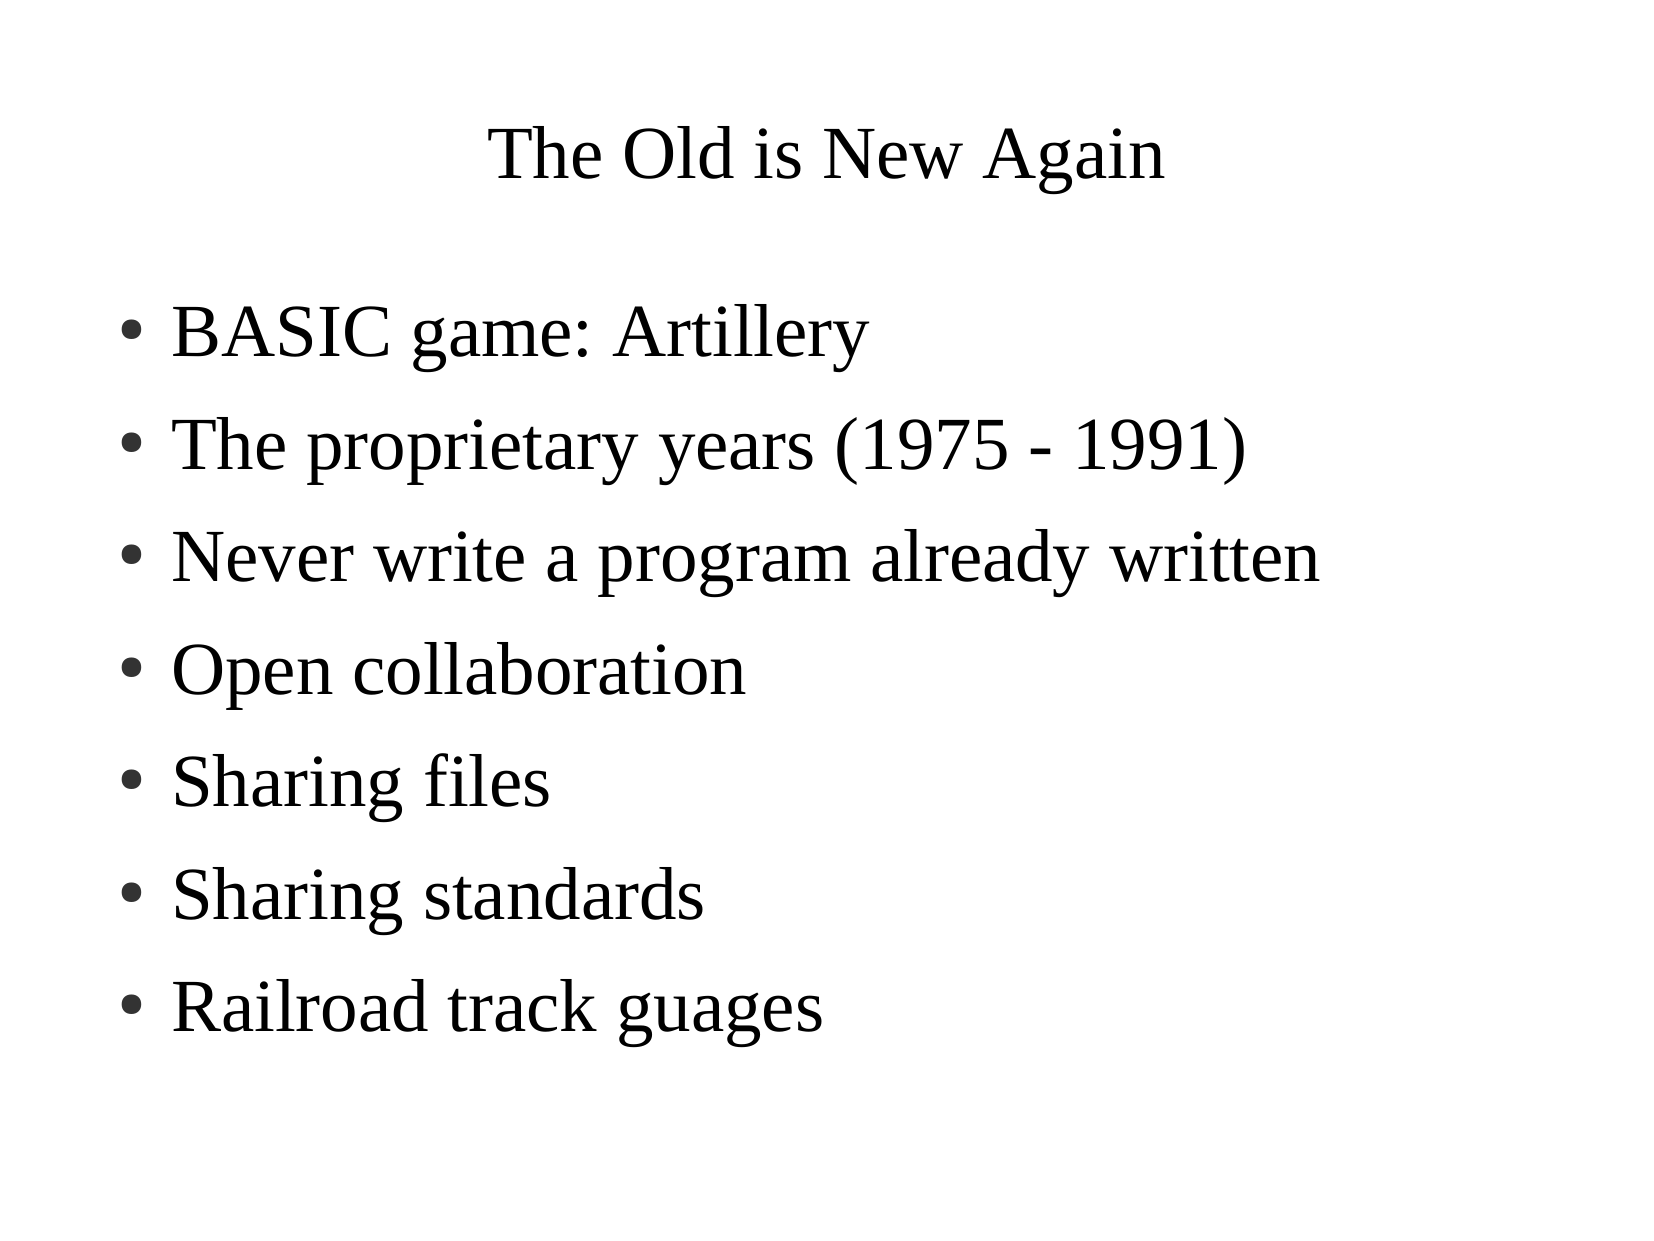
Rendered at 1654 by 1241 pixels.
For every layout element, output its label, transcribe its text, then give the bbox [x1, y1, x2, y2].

list BASIC game: Artillery The proprietary years (1975 - 1991) Never write a program already written Open collaboration Sharing files Sharing standards Railroad track guages [82, 290, 1571, 1161]
title The Old is New Again [82, 49, 1571, 257]
